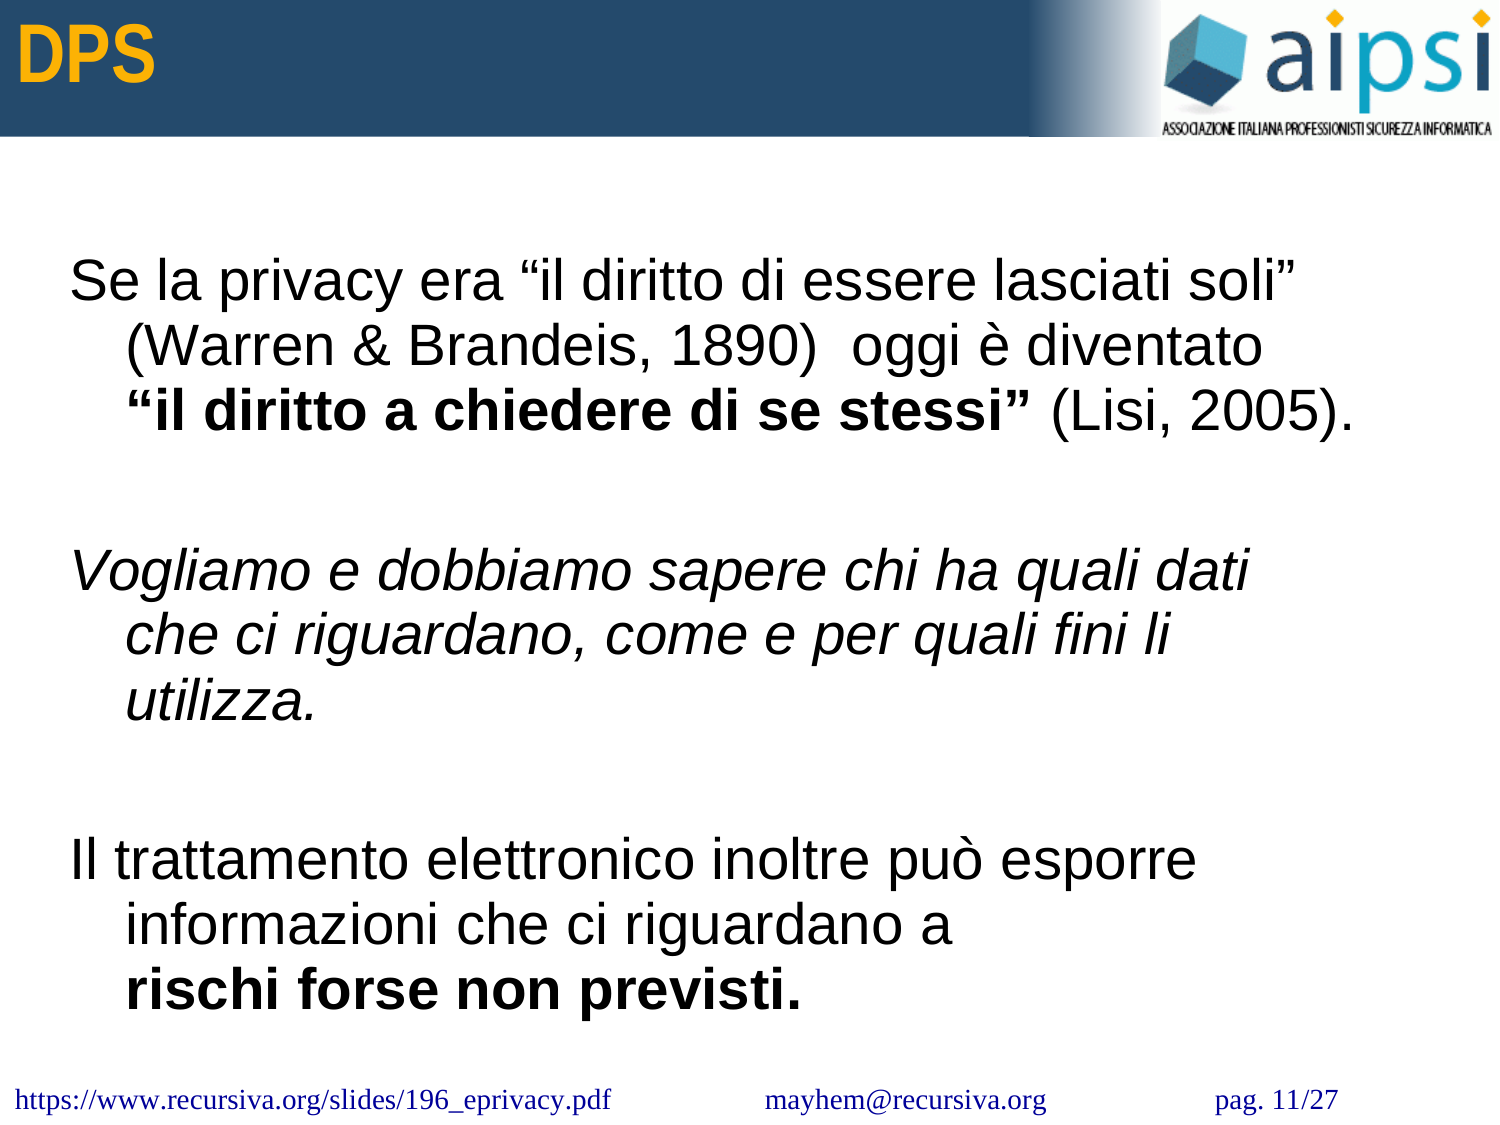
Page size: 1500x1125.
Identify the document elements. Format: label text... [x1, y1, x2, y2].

title DPS [16, 0, 1116, 133]
list Se la privacy era “il diritto di essere lasciati soli” (Warren & Brandeis, 1890) oggi è diventato “il diritto a chiedere di se stessi” (Lisi, 2005). Vogliamo e dobbiamo sapere chi ha quali dati che ci riguardano, come e per quali fini li utilizza. Il trattamento elettronico inoltre può esporre informazioni che ci riguardano a rischi forse non previsti. [69, 248, 1359, 1022]
picture [1157, 0, 1499, 141]
